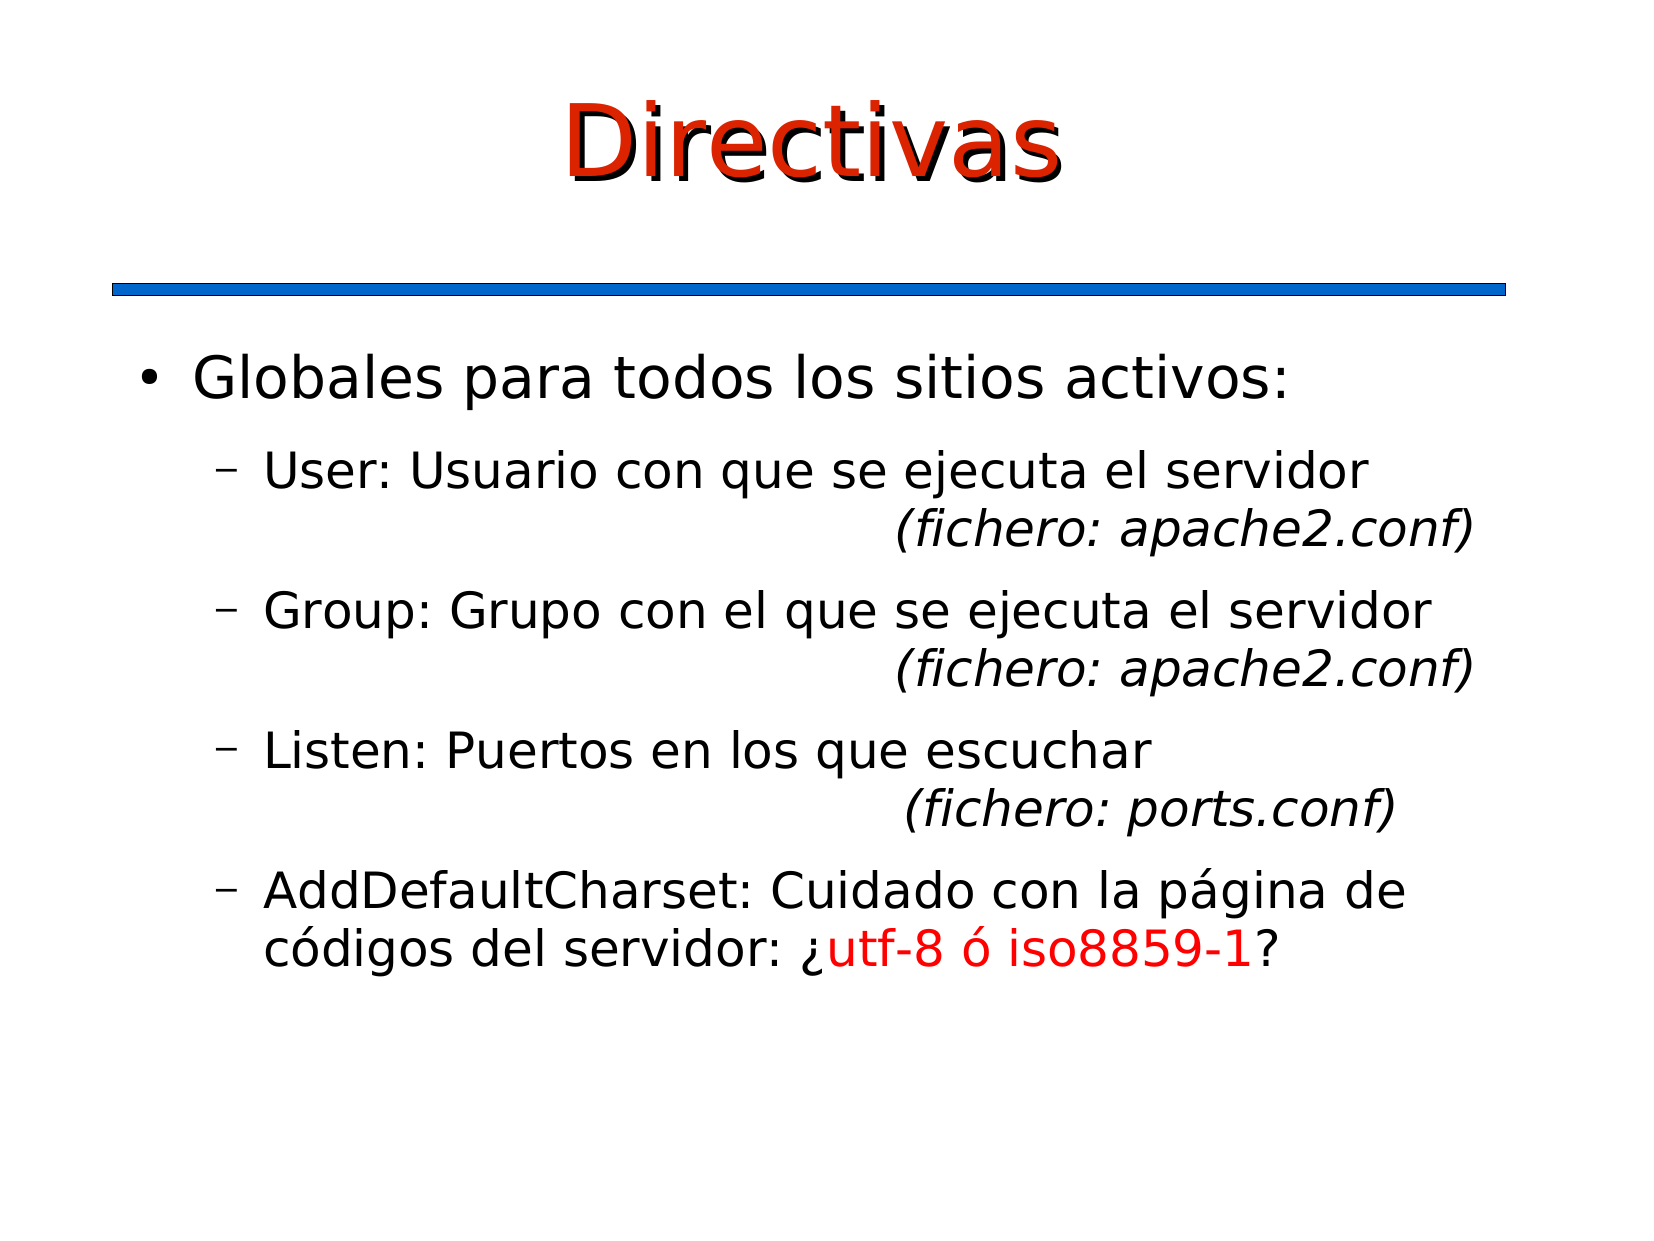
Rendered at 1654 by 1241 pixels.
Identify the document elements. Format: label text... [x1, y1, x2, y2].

title Directivas [121, 37, 1534, 246]
list Globales para todos los sitios activos: User: Usuario con que se ejecuta el servidor (fichero: apache2.conf) Group: Grupo con el que se ejecuta el servidor (fichero: apache2.conf) Listen: Puertos en los que escuchar (fichero: ports.conf) AddDefaultCharset: Cuidado con la página de códigos del servidor: ¿utf-8 ó iso8859-1? [121, 344, 1534, 1127]
